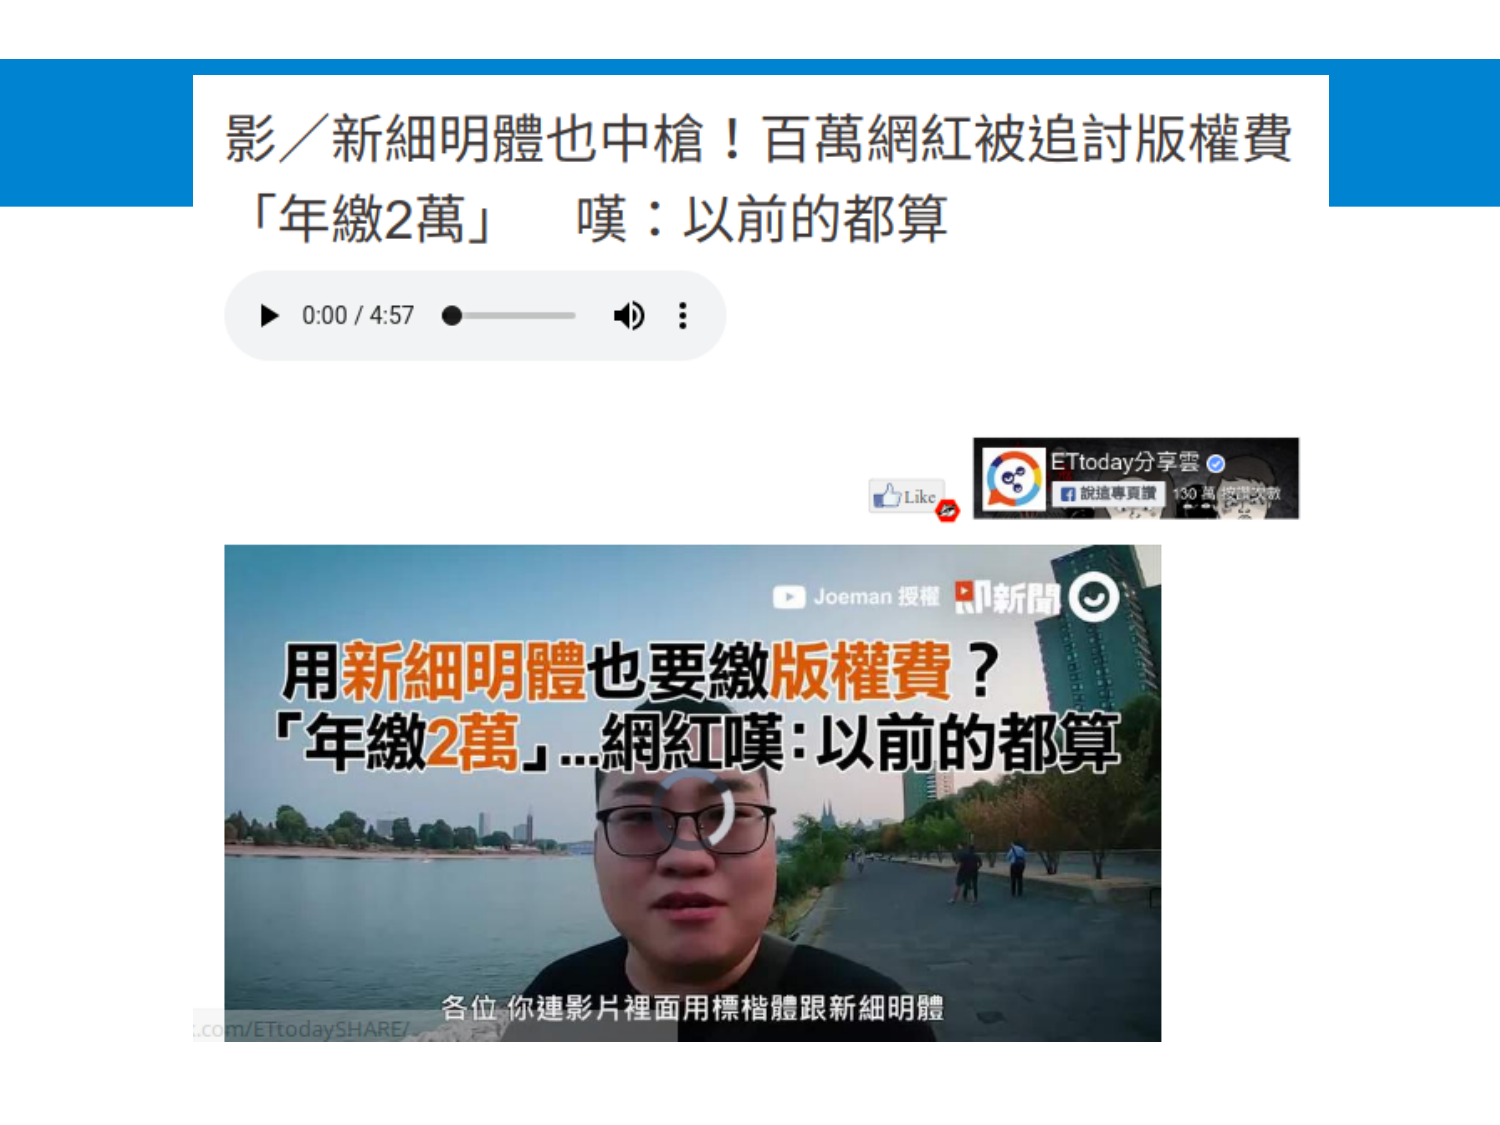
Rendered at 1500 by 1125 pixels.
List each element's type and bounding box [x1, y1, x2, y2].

picture [193, 75, 1329, 1042]
